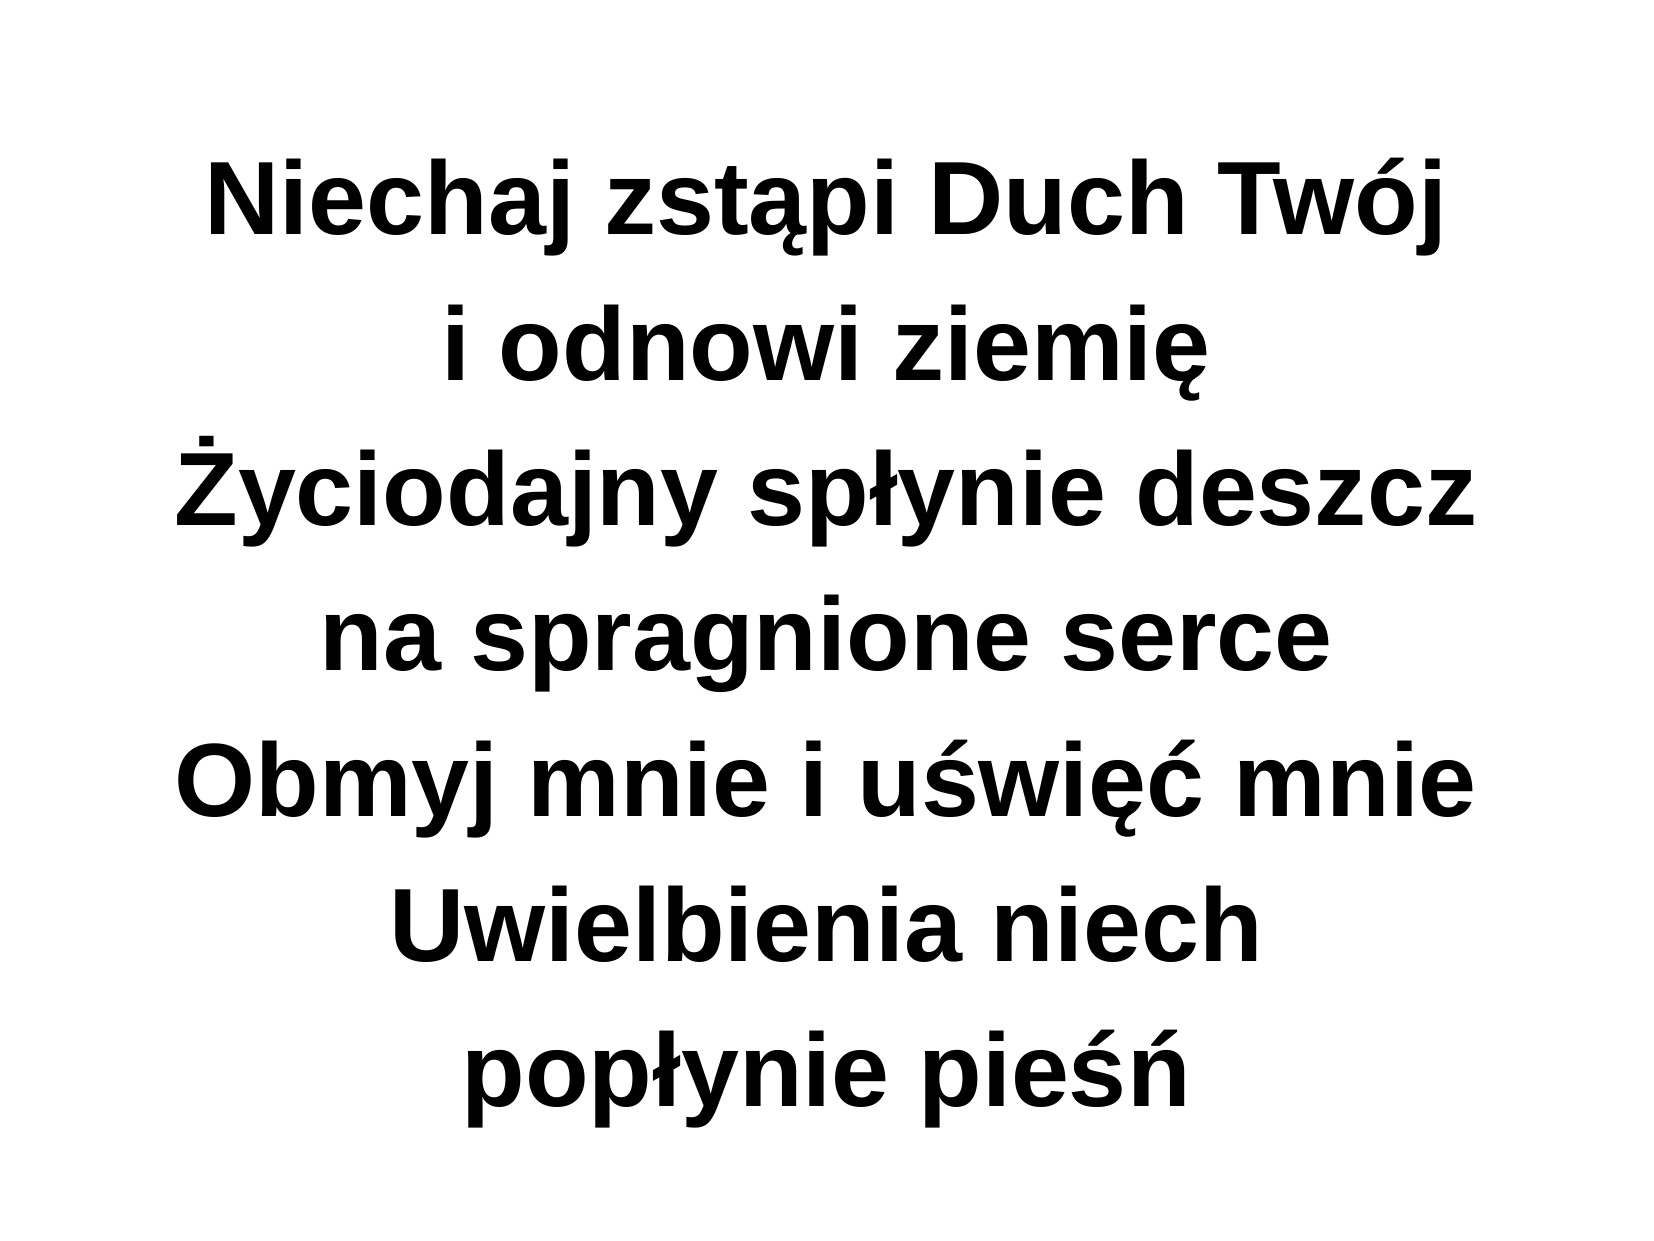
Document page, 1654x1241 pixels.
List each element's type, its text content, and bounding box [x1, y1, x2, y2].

subtitle Niechaj zstąpi Duch Twój i odnowi ziemię Życiodajny spłynie deszcz na spragnione serce Obmyj mnie i uświęć mnie Uwielbienia niech popłynie pieśń [0, 0, 1654, 1241]
